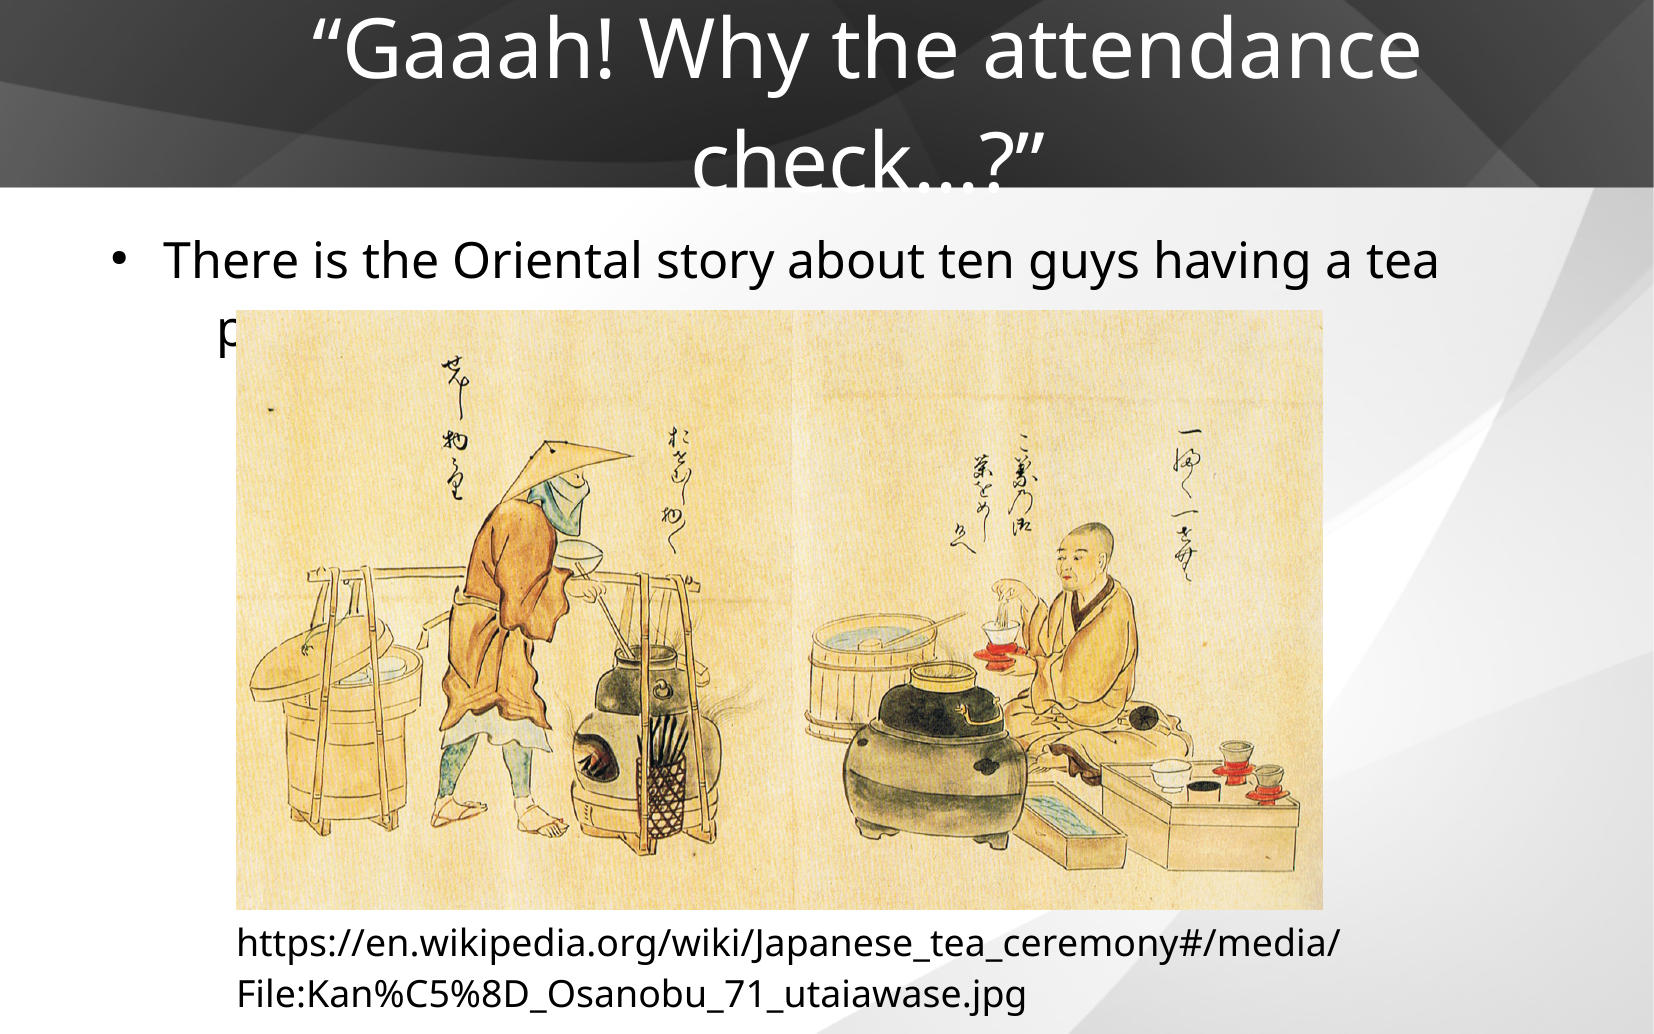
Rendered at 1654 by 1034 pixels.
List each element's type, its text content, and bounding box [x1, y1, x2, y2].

title “Gaaah! Why the attendance check...?” [124, 0, 1613, 208]
text_box https://en.wikipedia.org/wiki/Japanese_tea_ceremony#/media/File:Kan%C5%8D_Osanobu_71_utaiawase.jpg [221, 909, 1418, 1024]
picture [0, 0, 1654, 1034]
list There is the Oriental story about ten guys having a tea party... [75, 225, 1613, 338]
